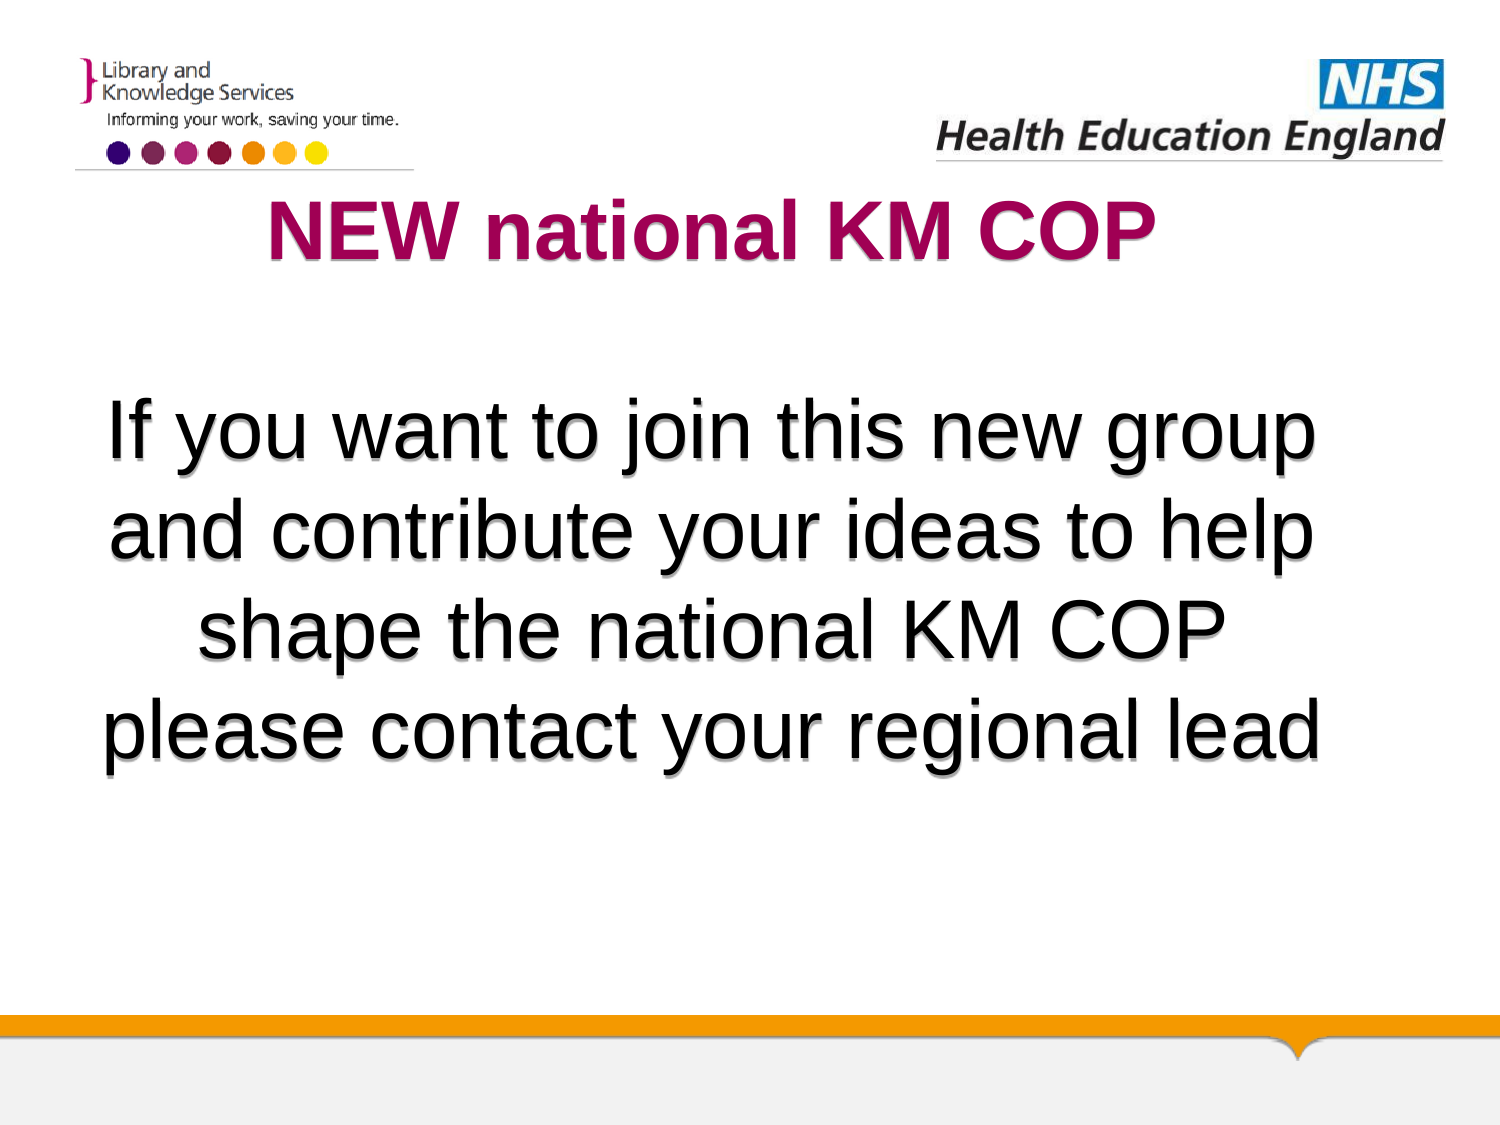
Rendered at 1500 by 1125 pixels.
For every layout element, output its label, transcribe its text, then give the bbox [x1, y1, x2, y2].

title NEW national KM COP If you want to join this new group and contribute your ideas to help shape the national KM COP please contact your regional lead [75, 168, 1351, 280]
picture [75, 54, 416, 169]
